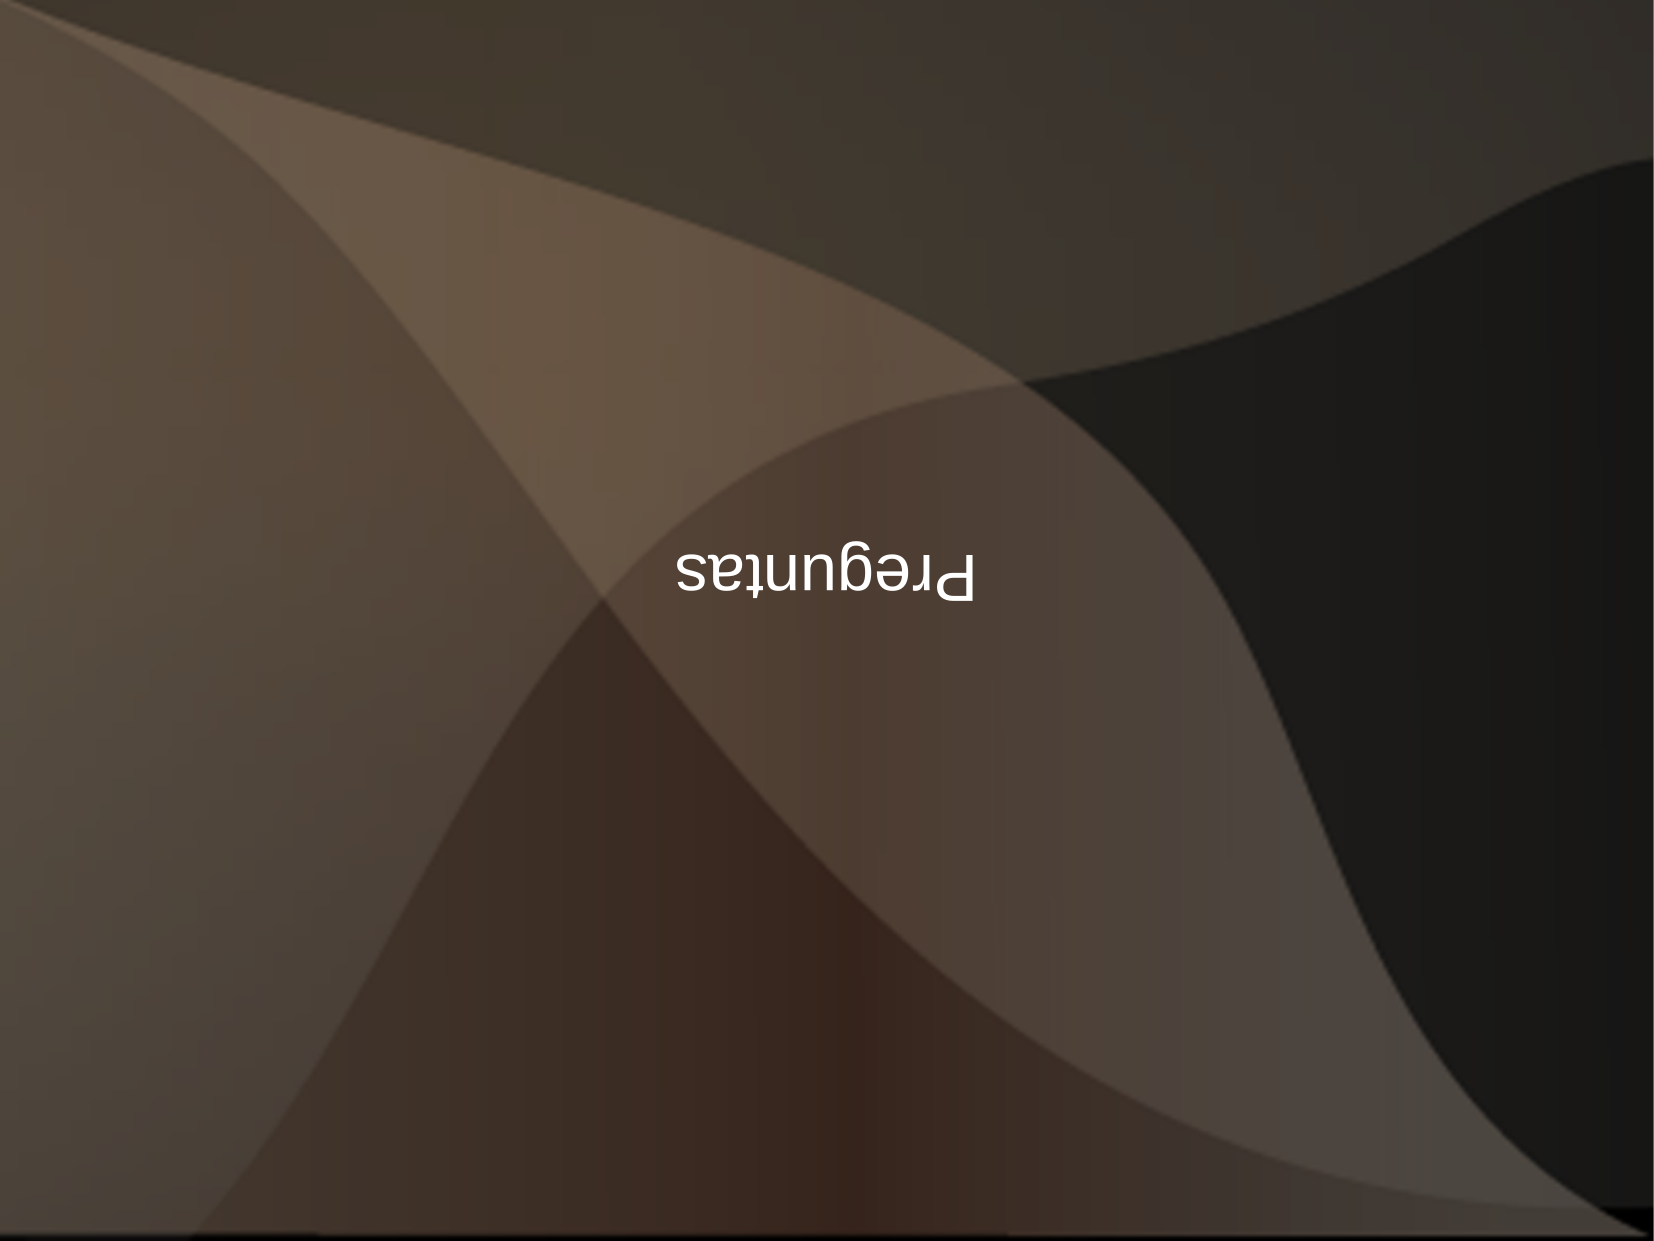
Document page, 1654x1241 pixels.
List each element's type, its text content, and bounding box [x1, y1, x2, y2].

picture [0, 0, 1654, 1241]
subtitle Preguntas [82, 49, 1571, 1109]
